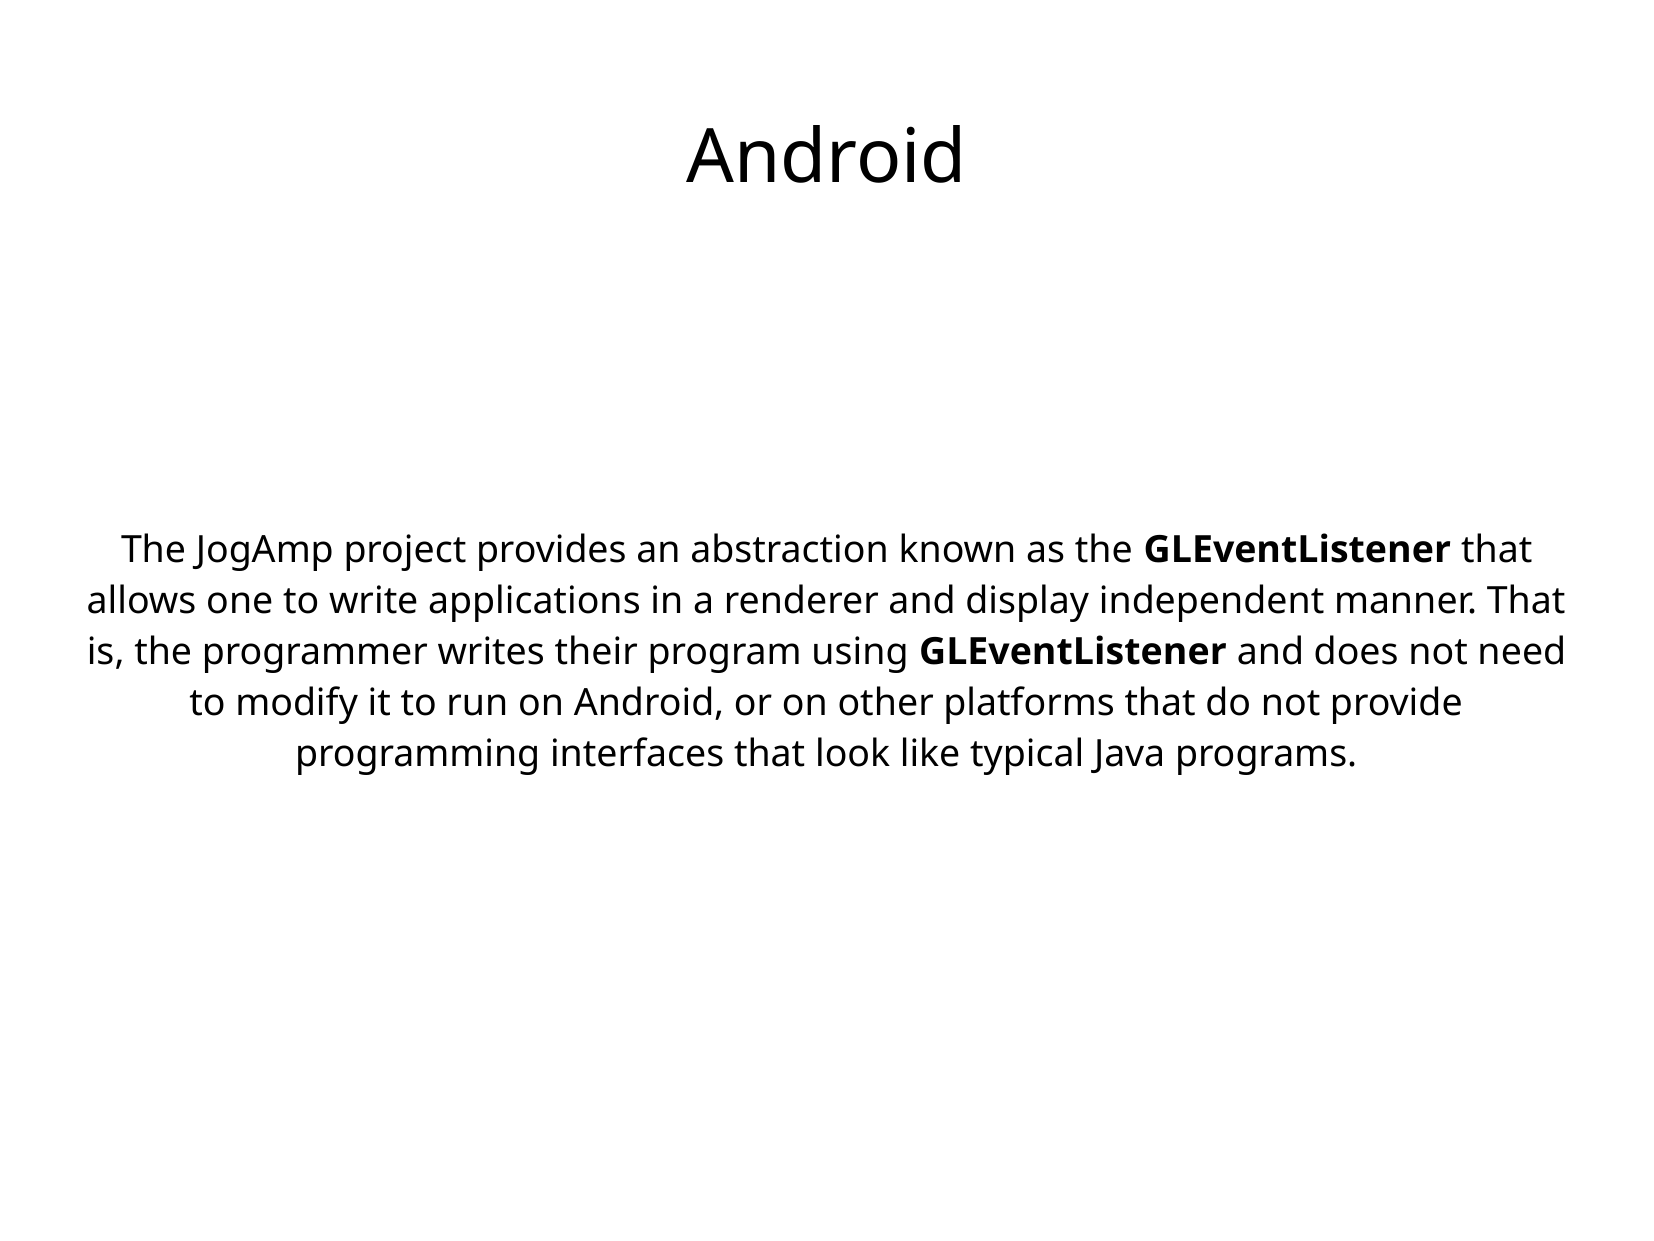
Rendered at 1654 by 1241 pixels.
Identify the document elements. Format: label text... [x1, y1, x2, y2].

subtitle The JogAmp project provides an abstraction known as the GLEventListener that allows one to write applications in a renderer and display independent manner. That is, the programmer writes their program using GLEventListener and does not need to modify it to run on Android, or on other platforms that do not provide programming interfaces that look like typical Java programs. [82, 290, 1571, 1010]
title Android [82, 49, 1571, 257]
